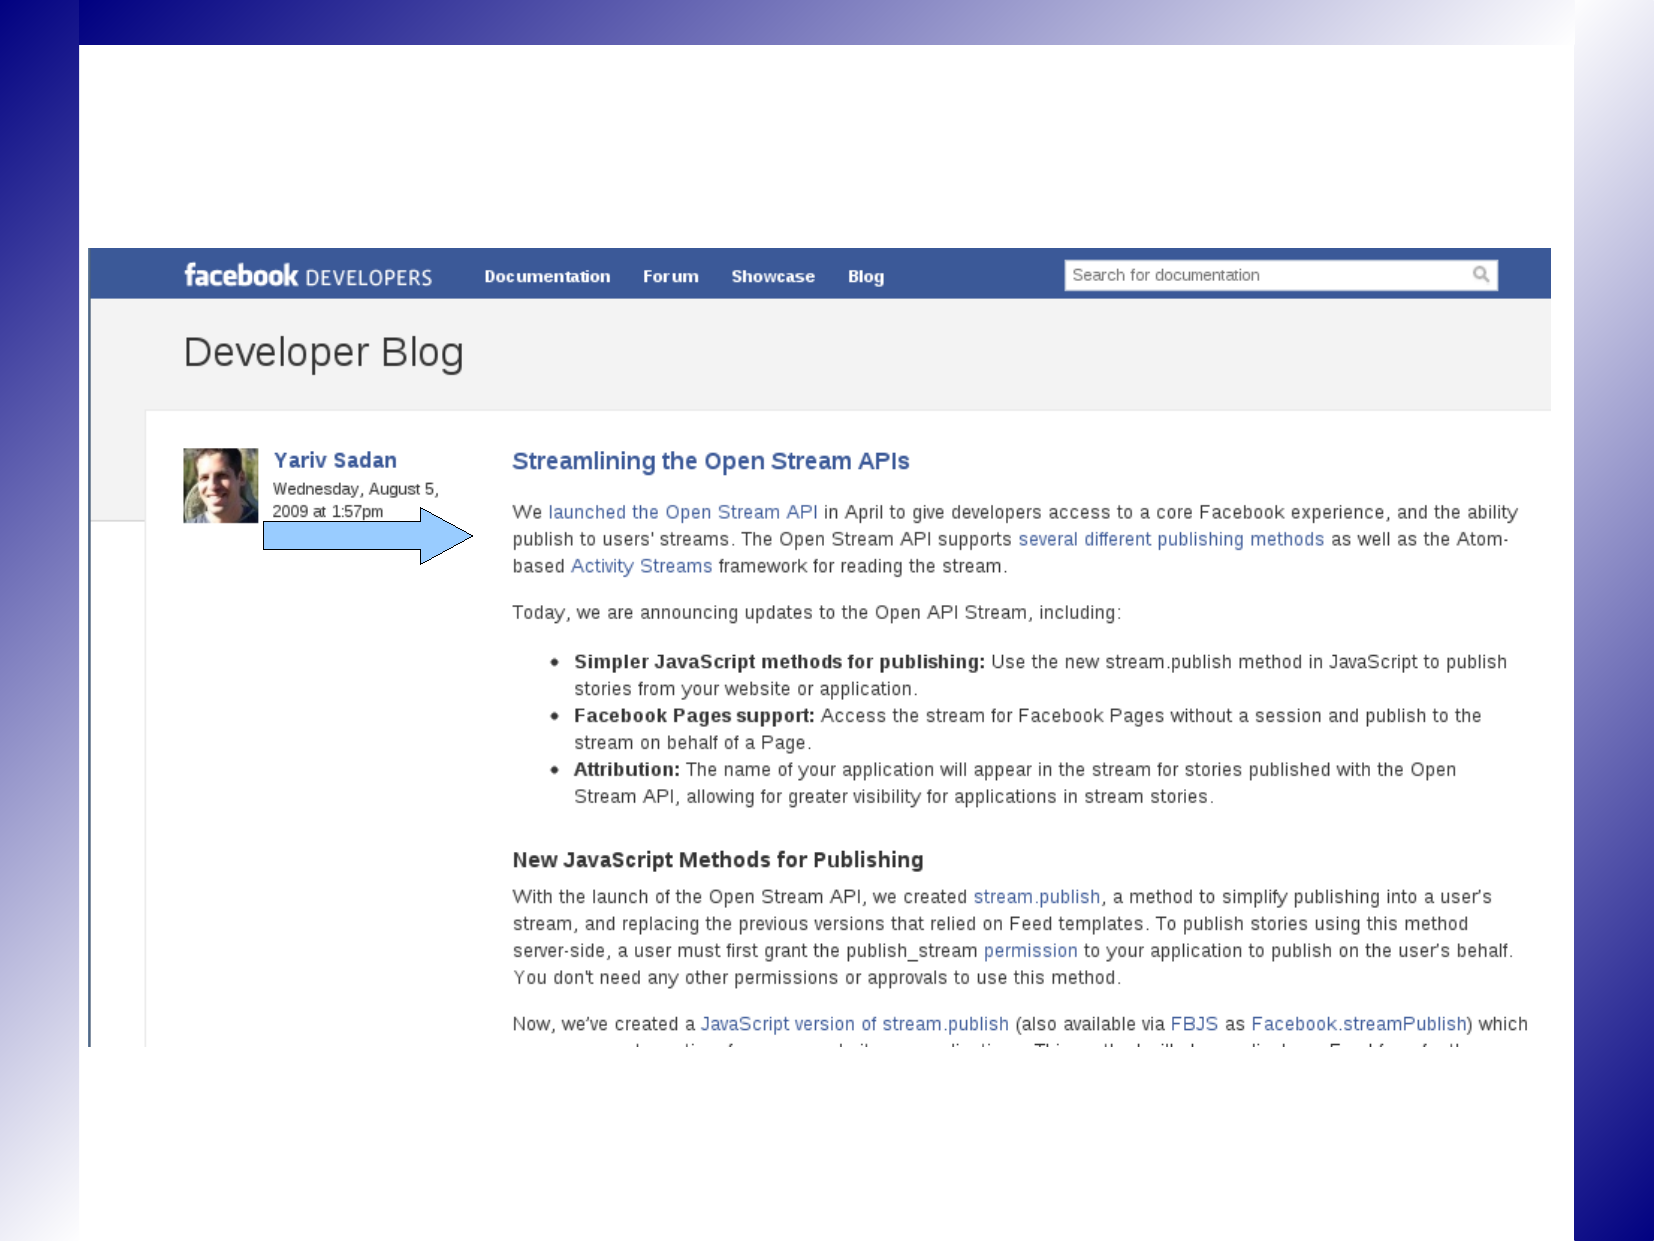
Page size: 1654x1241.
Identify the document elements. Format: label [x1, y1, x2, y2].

picture [88, 248, 1551, 1047]
text_box [263, 507, 473, 565]
